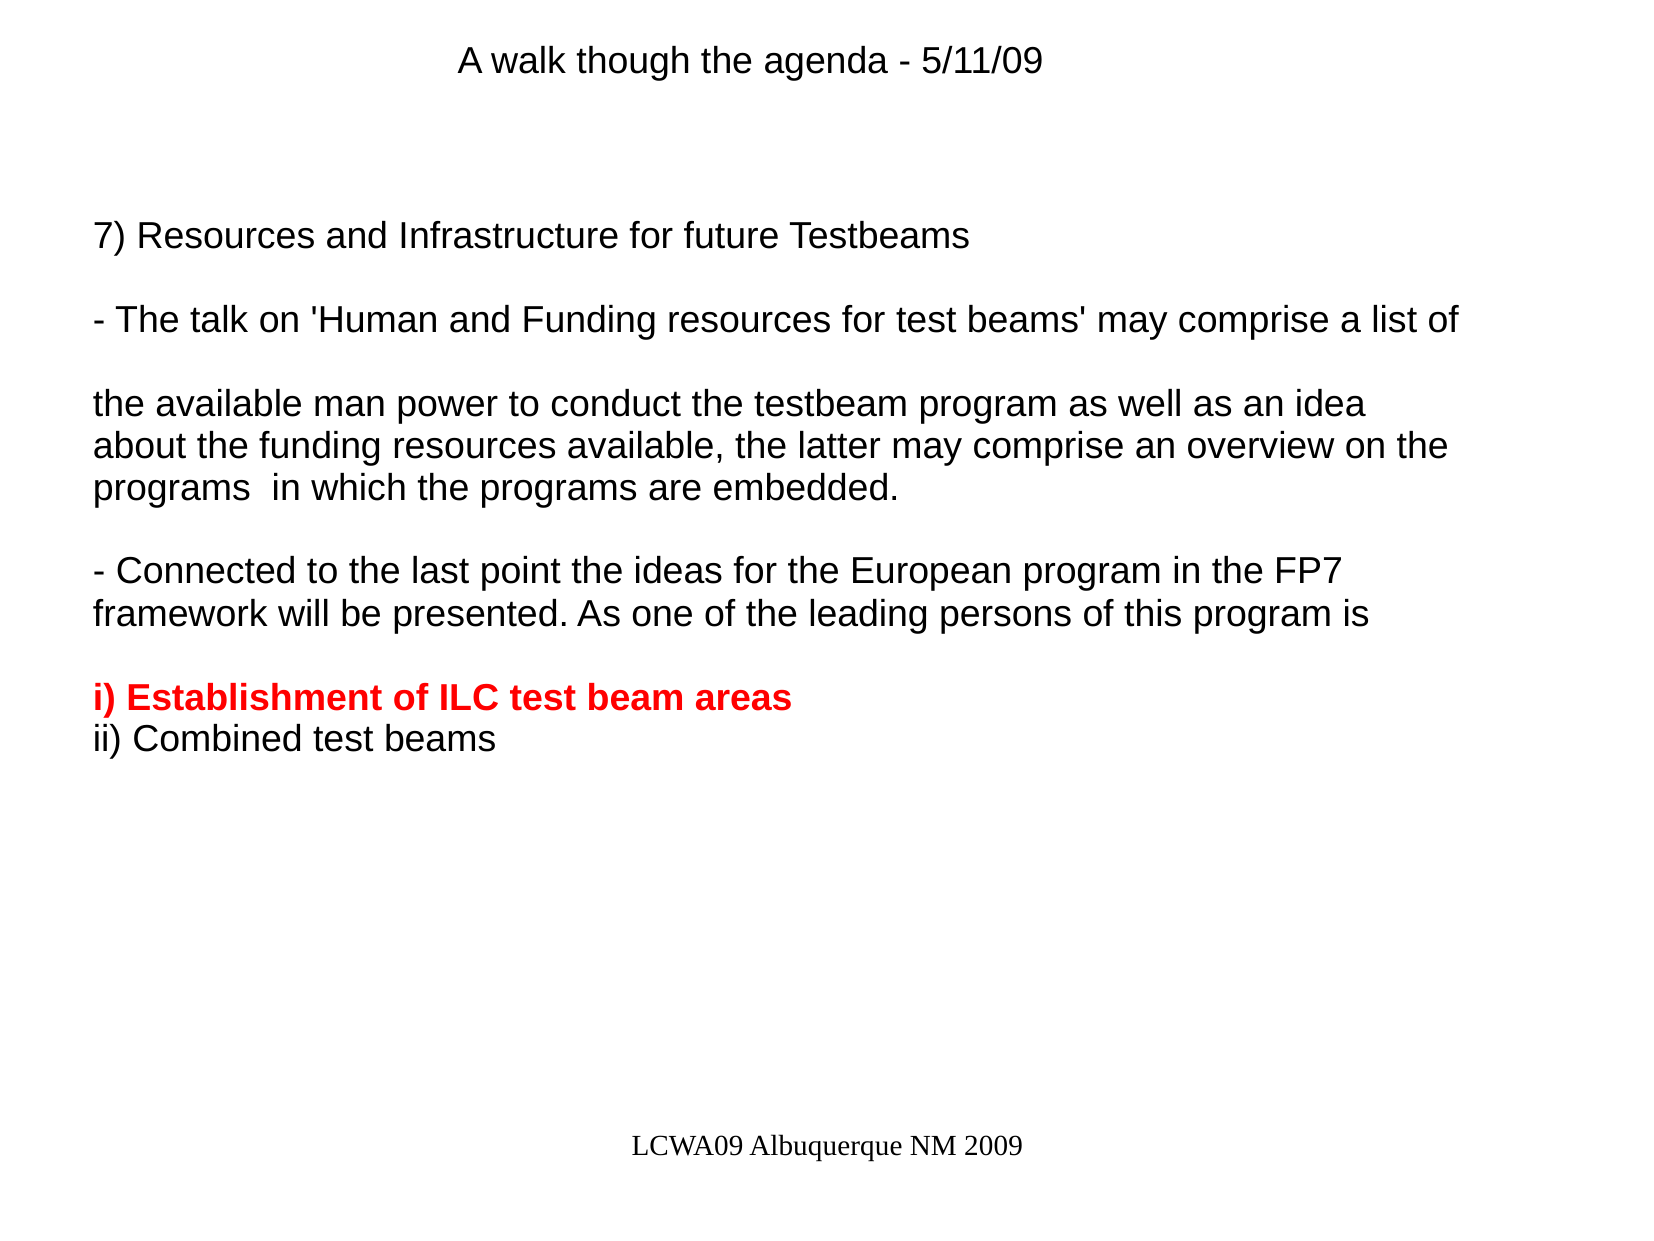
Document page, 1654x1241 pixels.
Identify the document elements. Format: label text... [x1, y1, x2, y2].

text_box A walk though the agenda - 5/11/09 [443, 31, 1061, 89]
text_box 7) Resources and Infrastructure for future Testbeams - The talk on 'Human and Funding resources for test beams' may comprise a list of the available man power to conduct the testbeam program as well as an idea about the funding resources available, the latter may comprise an overview on the programs in which the programs are embedded. - Connected to the last point the ideas for the European program in the FP7 framework will be presented. As one of the leading persons of this program is i) Establishment of ILC test beam areas ii) Combined test beams [78, 206, 1654, 810]
